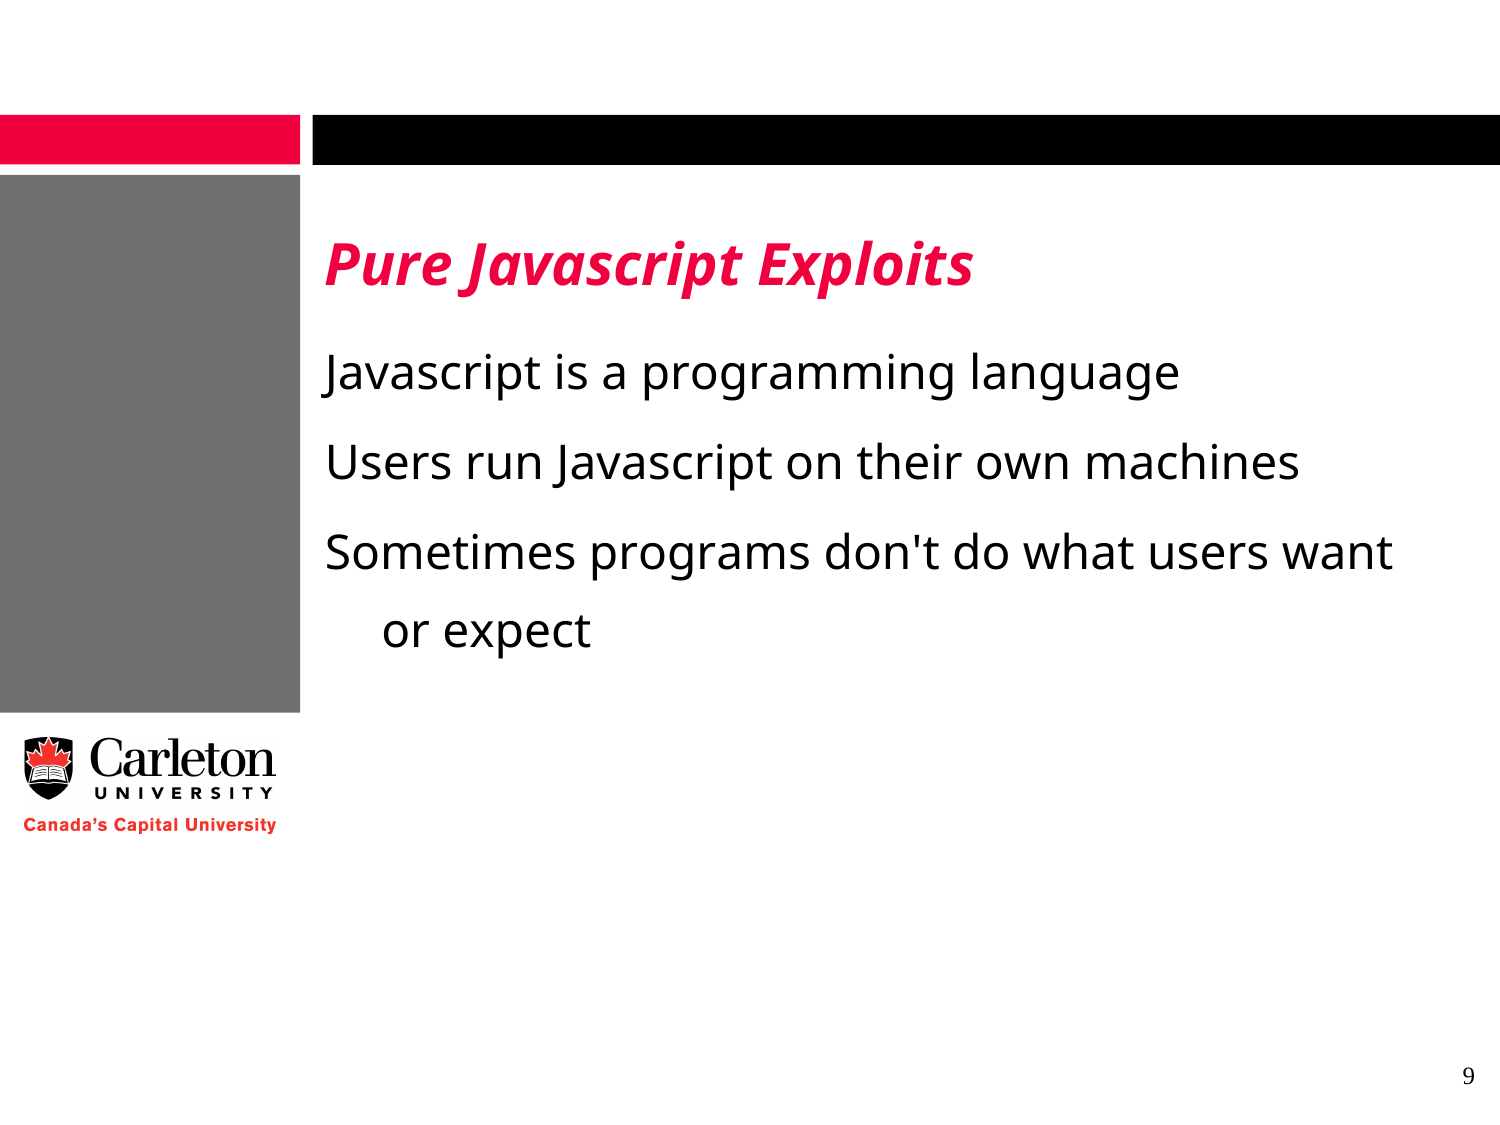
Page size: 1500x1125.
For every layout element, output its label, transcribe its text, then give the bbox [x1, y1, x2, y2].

list Javascript is a programming language Users run Javascript on their own machines Sometimes programs don't do what users want or expect [324, 324, 1450, 1036]
picture [24, 737, 276, 834]
title Pure Javascript Exploits [324, 194, 1450, 324]
